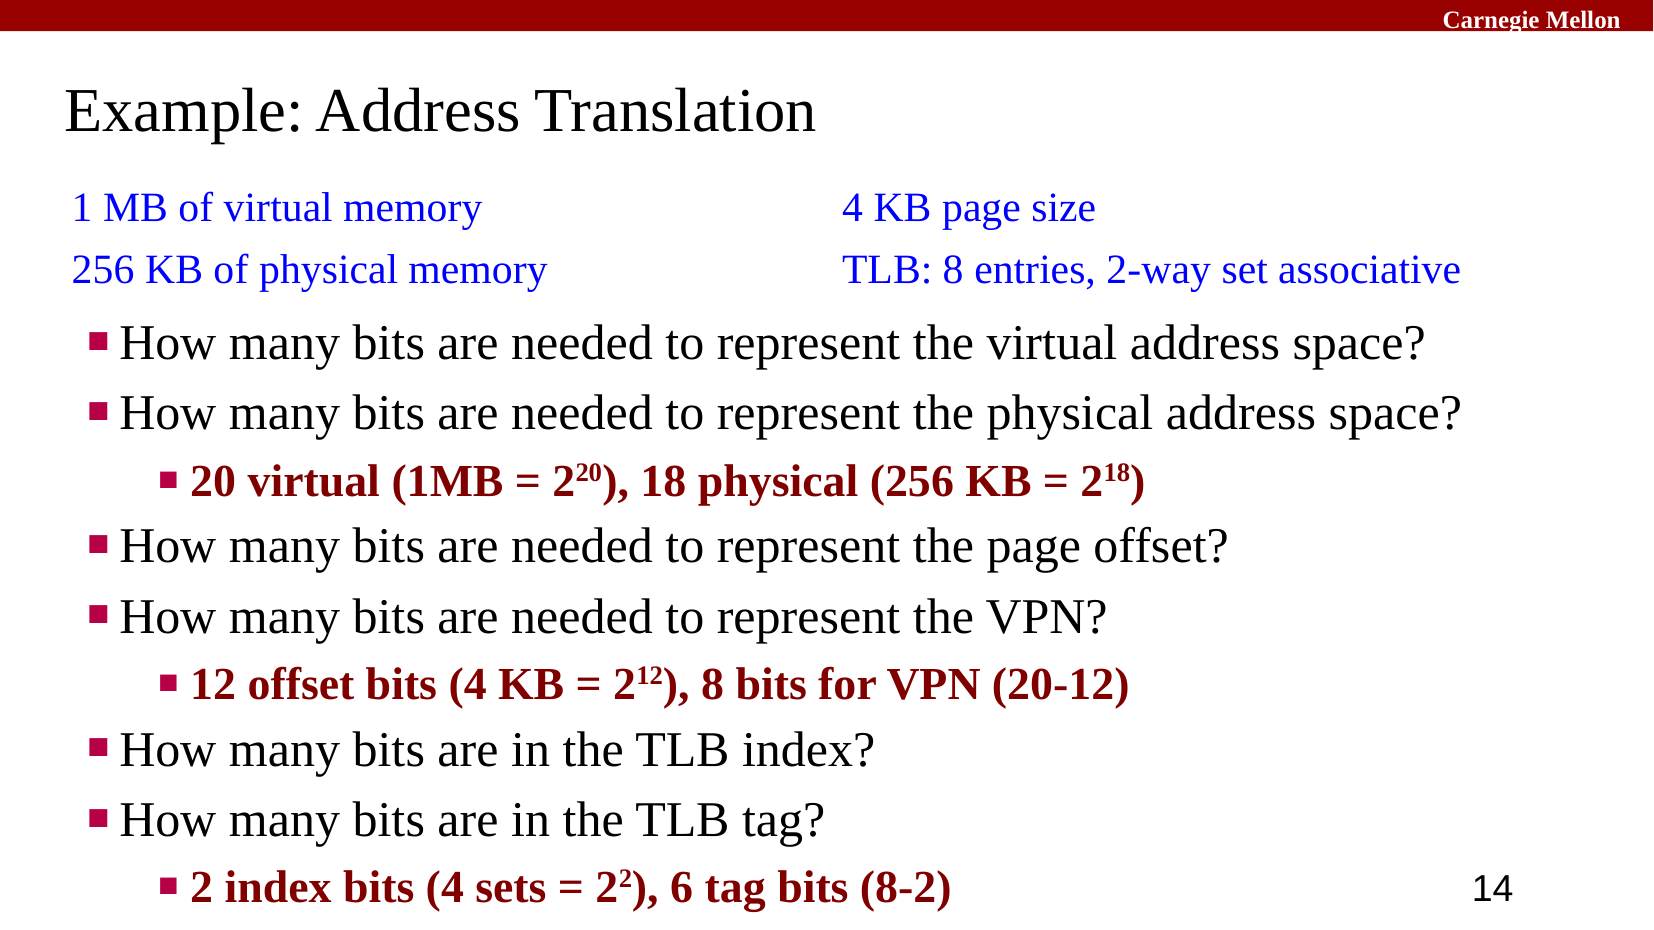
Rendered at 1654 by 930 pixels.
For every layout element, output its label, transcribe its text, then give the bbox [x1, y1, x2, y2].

list 1 MB of virtual memory 256 KB of physical memory [71, 184, 806, 301]
title Example: Address Translation [64, 58, 1576, 163]
list 4 KB page size TLB: 8 entries, 2-way set associative [842, 184, 1576, 301]
list How many bits are needed to represent the virtual address space? How many bits are needed to represent the physical address space? 20 virtual (1MB = 220), 18 physical (256 KB = 218) How many bits are needed to represent the page offset? How many bits are needed to represent the VPN? 12 offset bits (4 KB = 212), 8 bits for VPN (20-12) How many bits are in the TLB index? How many bits are in the TLB tag? 2 index bits (4 sets = 22), 6 tag bits (8-2) [71, 315, 1576, 930]
